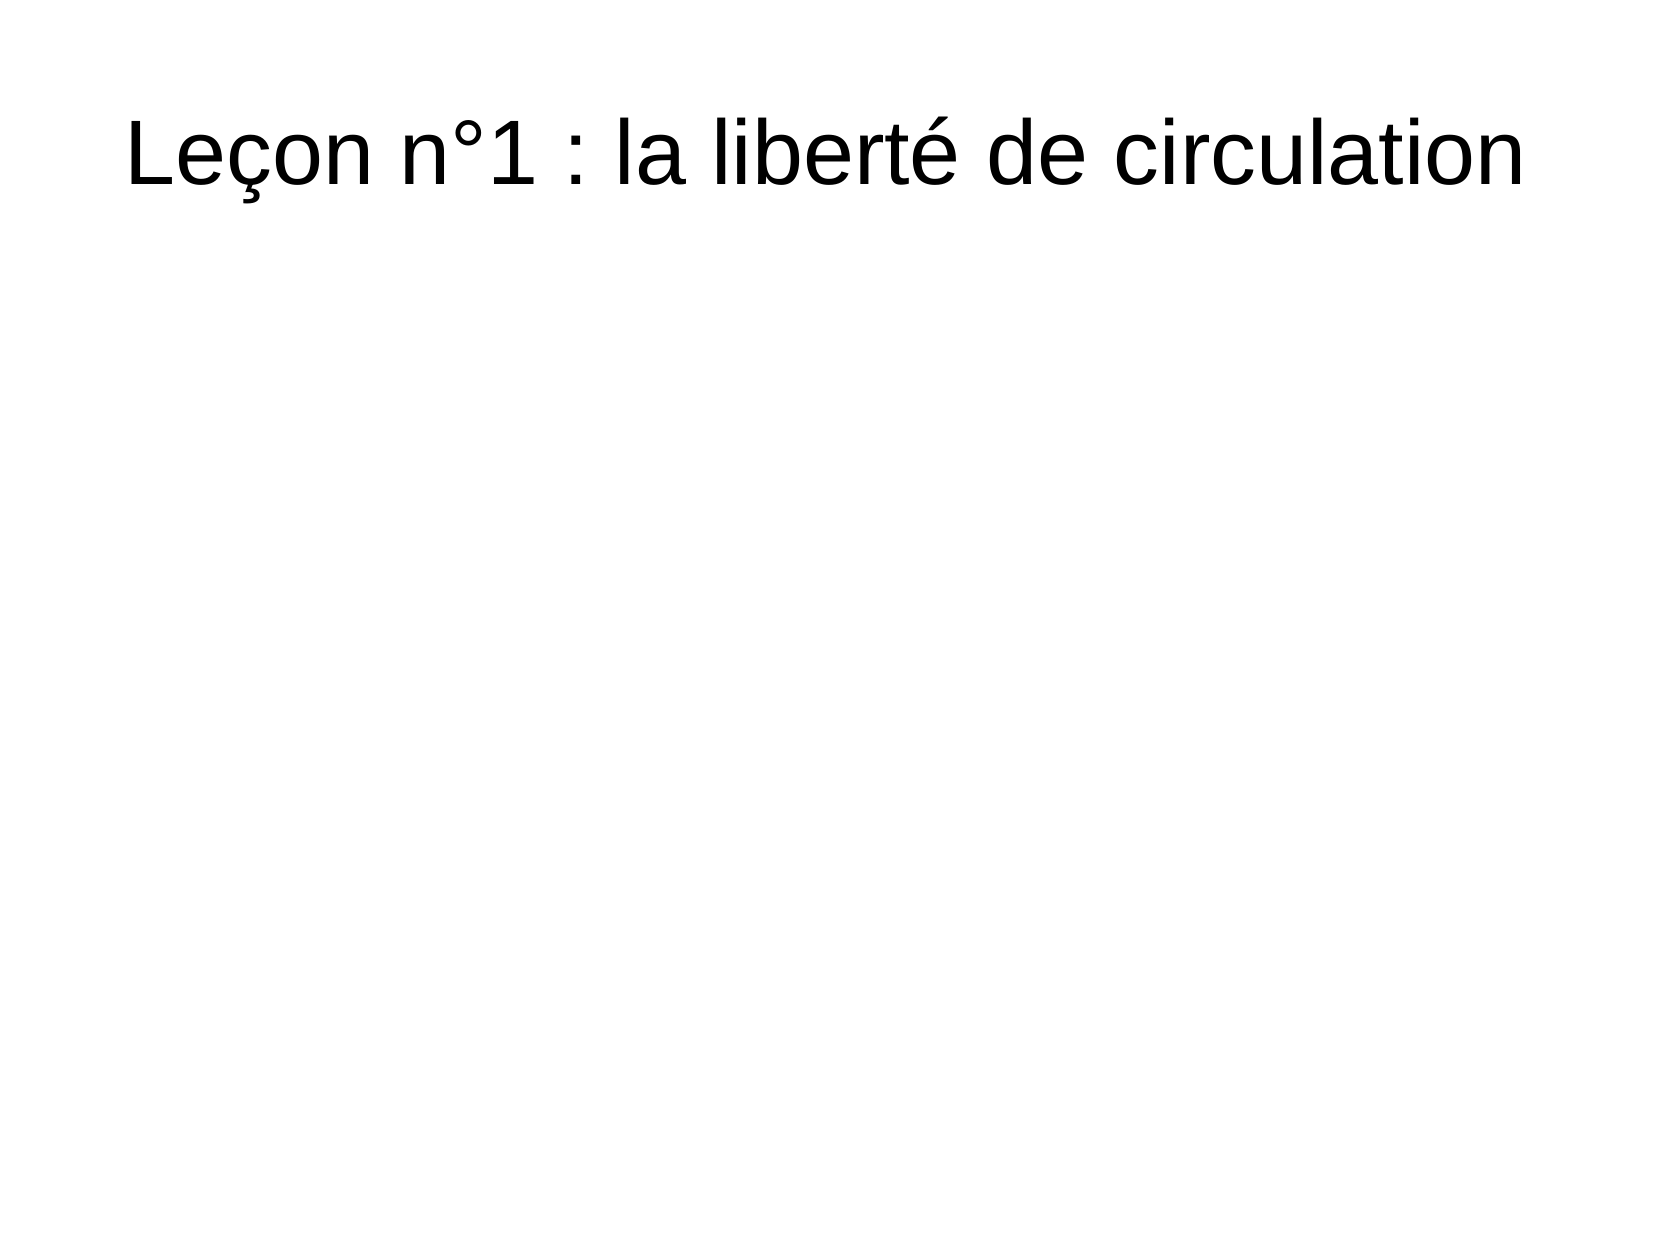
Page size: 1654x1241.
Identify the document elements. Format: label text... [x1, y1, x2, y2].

title Leçon n°1 : la liberté de circulation [82, 56, 1571, 250]
